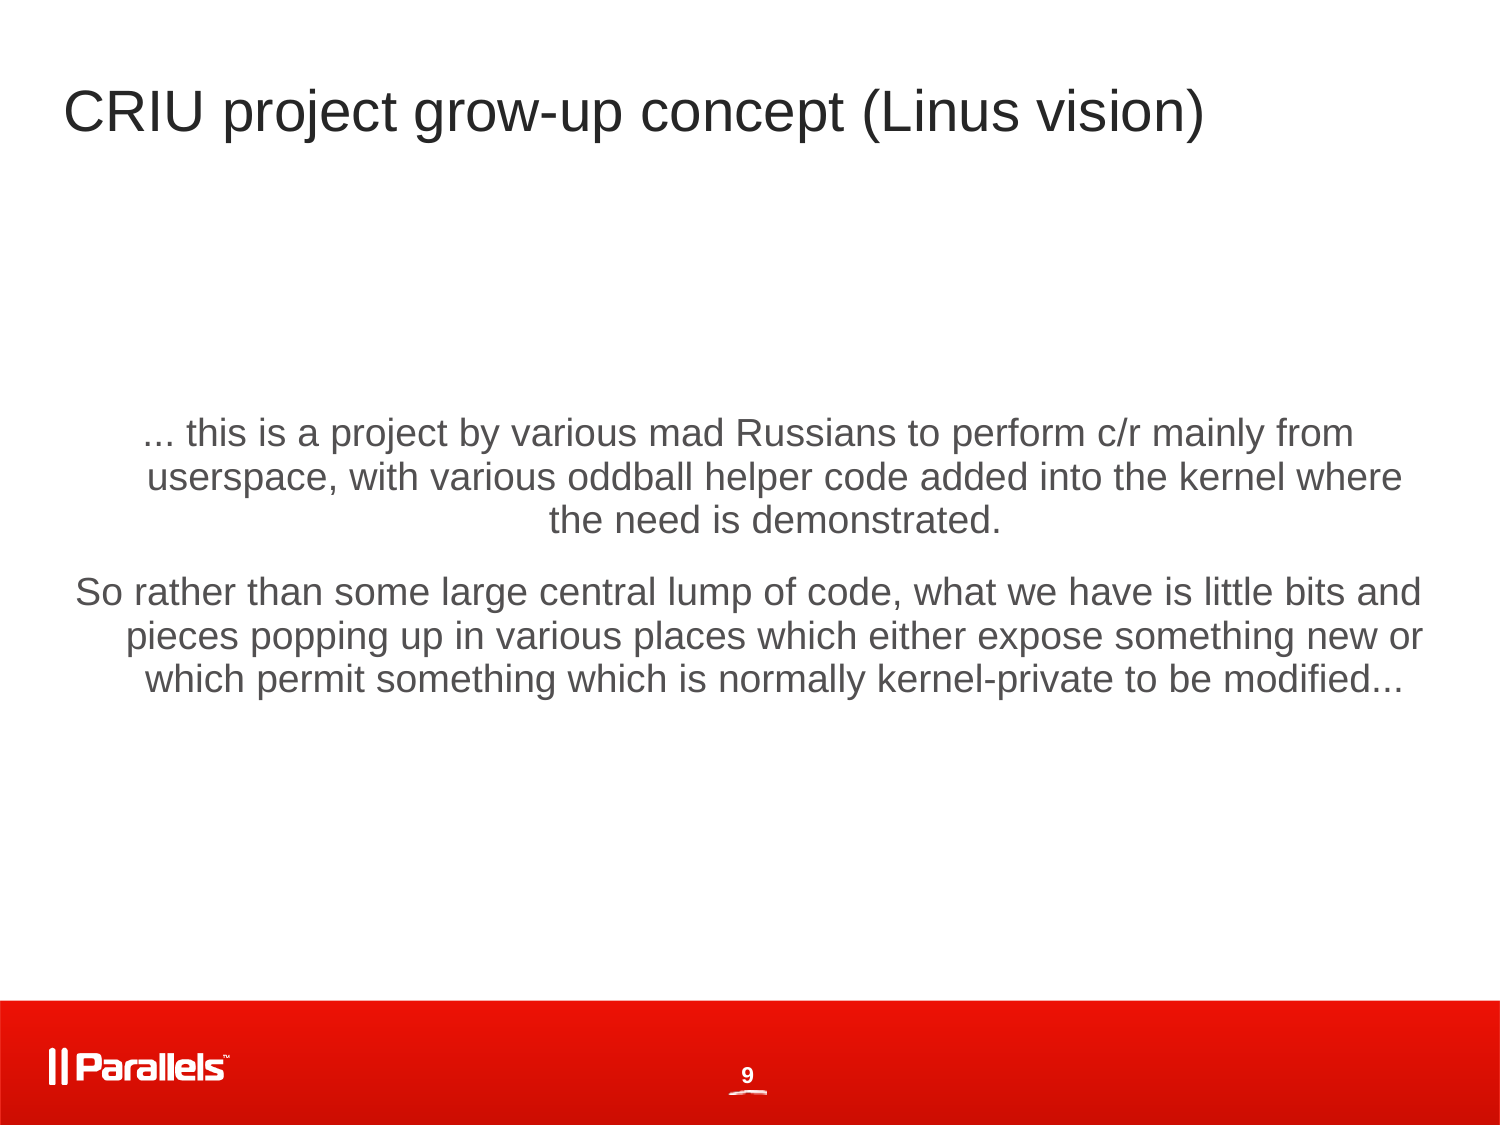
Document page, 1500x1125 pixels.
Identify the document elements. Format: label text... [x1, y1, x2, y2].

title CRIU project grow-up concept (Linus vision) [48, 10, 1454, 214]
picture [727, 1090, 767, 1095]
picture [49, 1046, 230, 1085]
list ... this is a project by various mad Russians to perform c/r mainly from userspace, with various oddball helper code added into the kernel where the need is demonstrated. So rather than some large central lump of code, what we have is little bits and pieces popping up in various places which either expose something new or which permit something which is normally kernel-private to be modified... [47, 404, 1452, 737]
